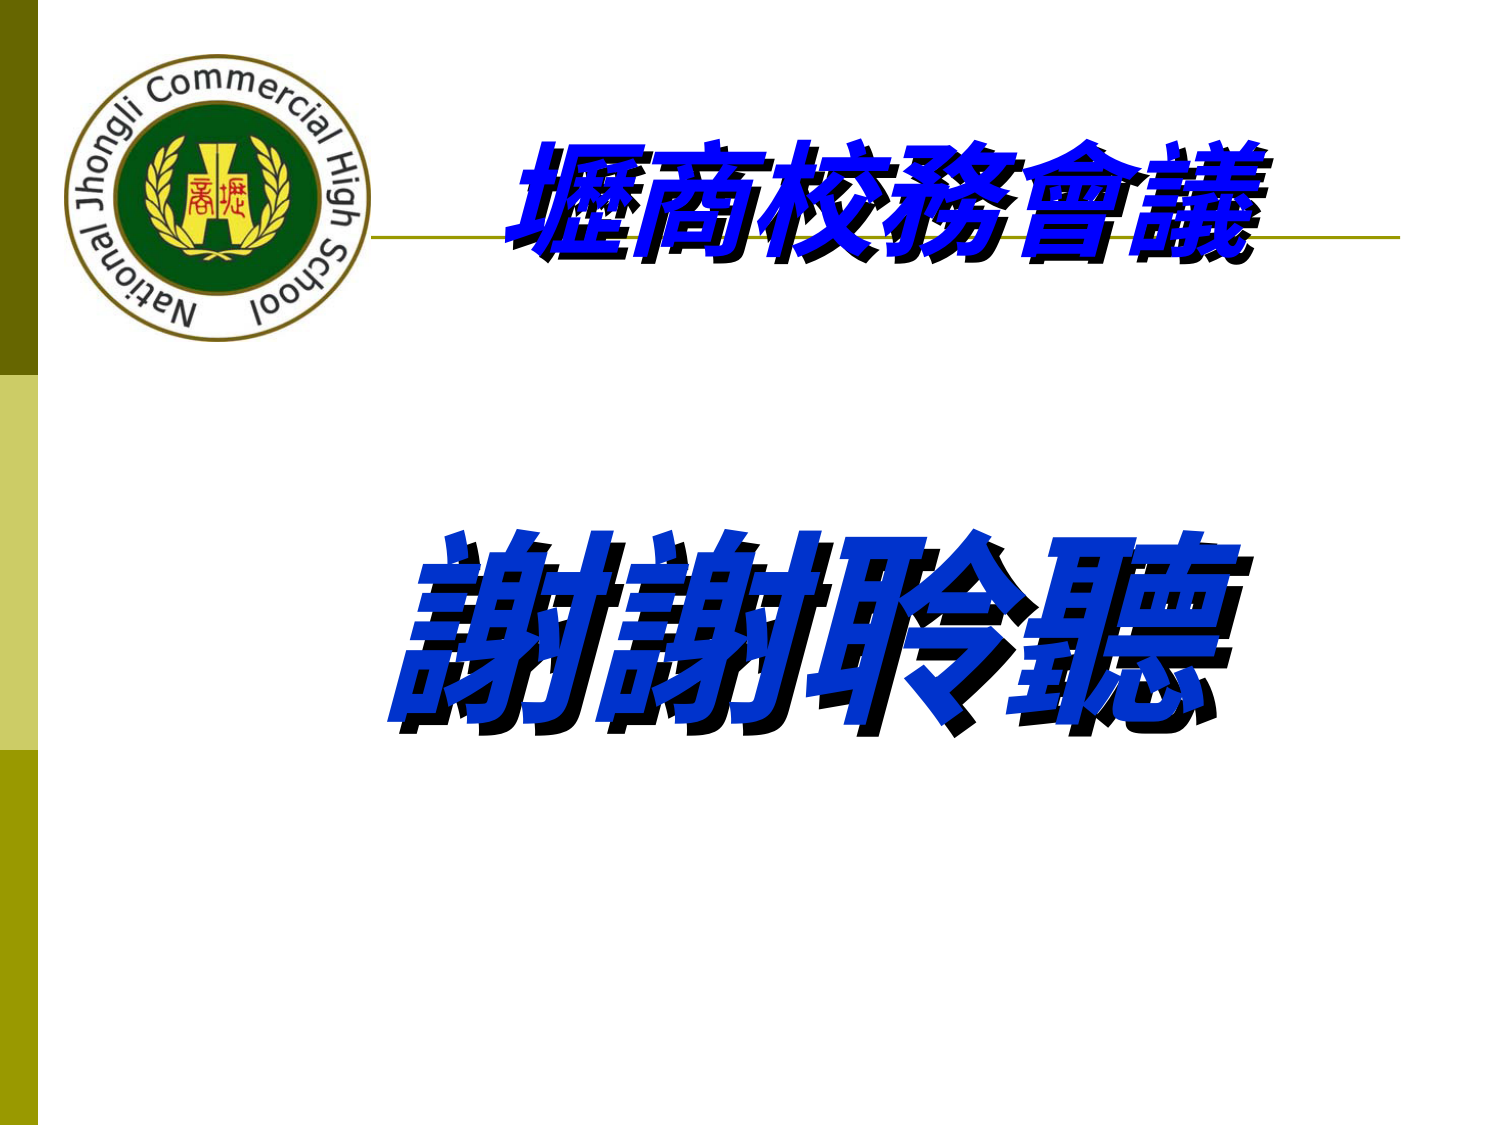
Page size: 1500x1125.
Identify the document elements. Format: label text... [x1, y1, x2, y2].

picture [64, 54, 371, 342]
title 壢商校務會議 [371, 113, 1436, 242]
subtitle 謝謝聆聽 [147, 538, 1436, 826]
